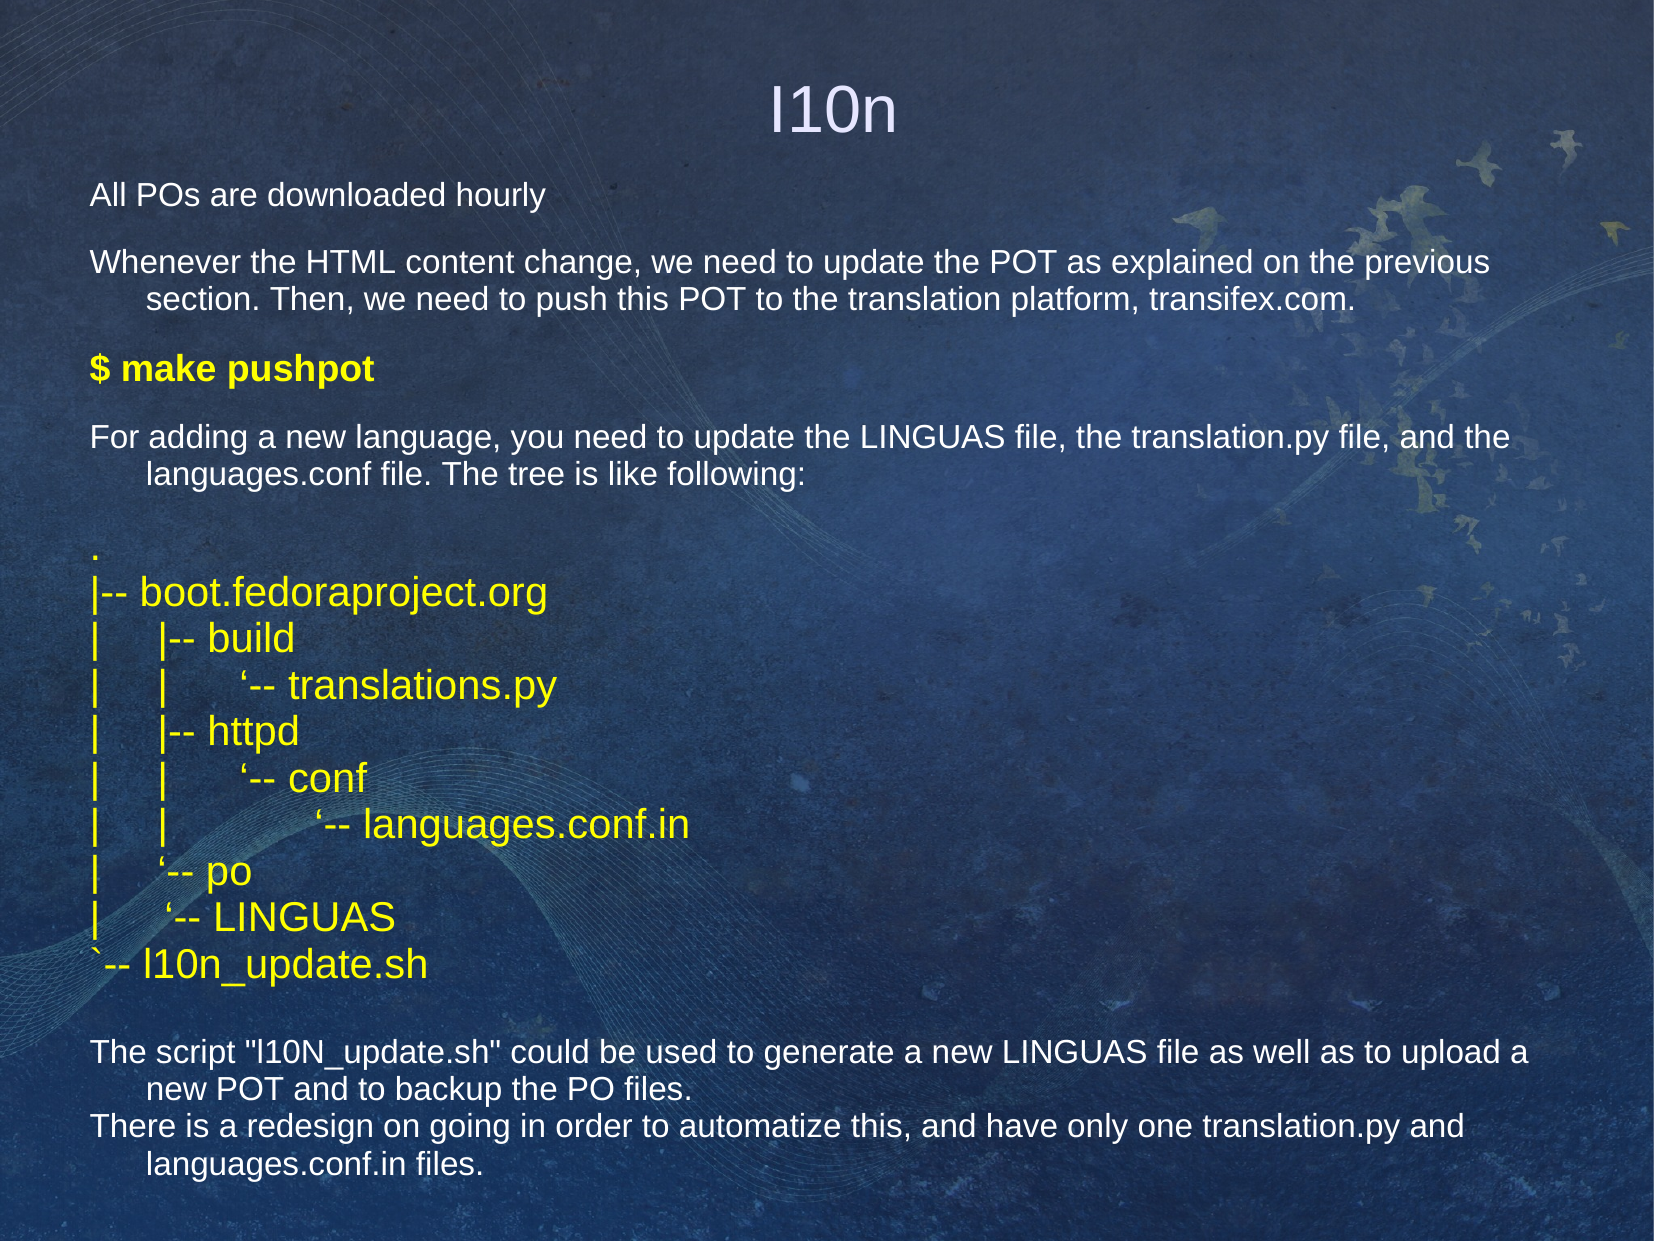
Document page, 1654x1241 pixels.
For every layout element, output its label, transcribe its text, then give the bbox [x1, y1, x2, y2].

text_box I10n All POs are downloaded hourly Whenever the HTML content change, we need to update the POT as explained on the previous section. Then, we need to push this POT to the translation platform, transifex.com. $ make pushpot For adding a new language, you need to update the LINGUAS file, the translation.py file, and the languages.conf file. The tree is like following: . |-- boot.fedoraproject.org | |-- build | | ‘-- translations.py | |-- httpd | | ‘-- conf | | ‘-- languages.conf.in | ‘-- po | ‘-- LINGUAS `-- l10n_update.sh The script "l10N_update.sh" could be used to generate a new LINGUAS file as well as to upload a new POT and to backup the PO files. There is a redesign on going in order to automatize this, and have only one translation.py and languages.conf.in files. [89, 0, 1578, 1182]
picture [0, 0, 1654, 1241]
